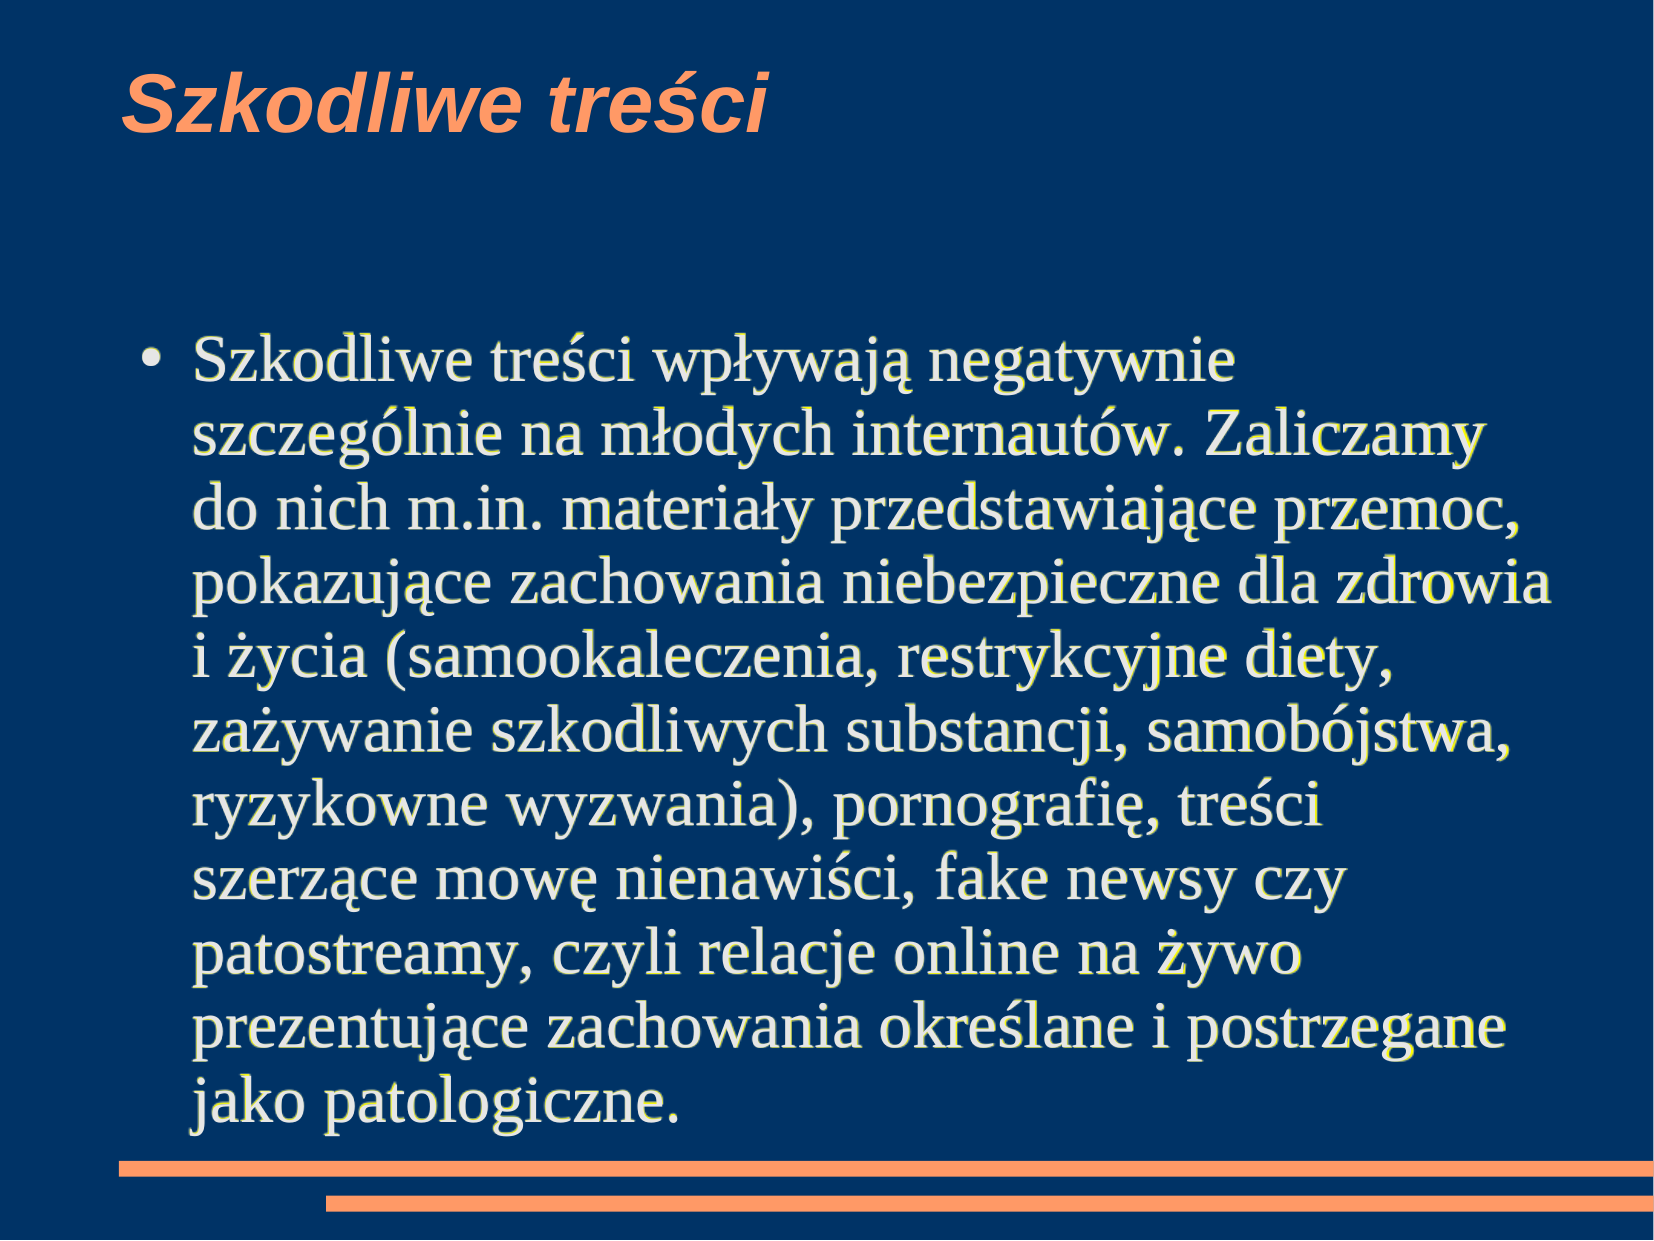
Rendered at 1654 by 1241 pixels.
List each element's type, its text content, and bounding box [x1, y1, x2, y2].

list Szkodliwe treści wpływają negatywnie szczególnie na młodych internautów. Zaliczamy do nich m.in. materiały przedstawiające przemoc, pokazujące zachowania niebezpieczne dla zdrowia i życia (samookaleczenia, restrykcyjne diety, zażywanie szkodliwych substancji, samobójstwa, ryzykowne wyzwania), pornografię, treści szerzące mowę nienawiści, fake newsy czy patostreamy, czyli relacje online na żywo prezentujące zachowania określane i postrzegane jako patologiczne. [121, 321, 1561, 1137]
title Szkodliwe treści [121, 46, 1534, 254]
